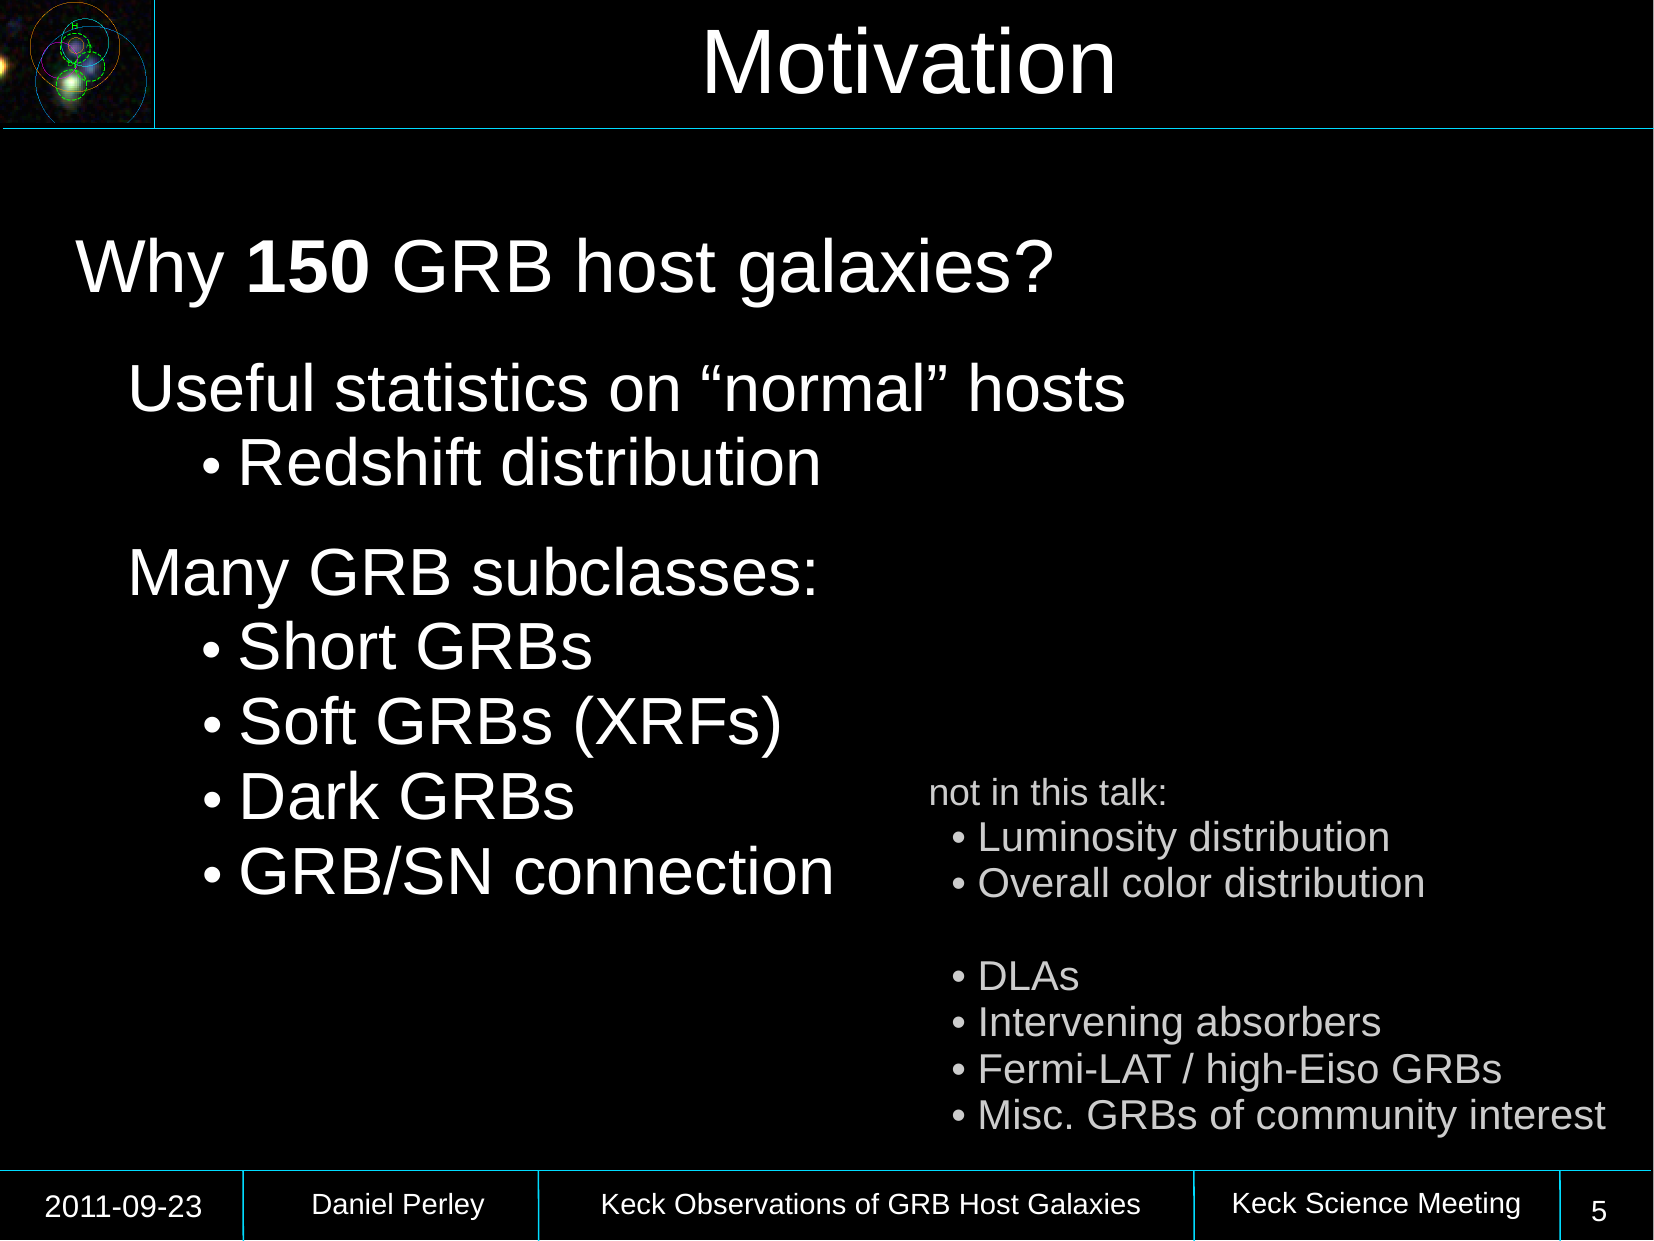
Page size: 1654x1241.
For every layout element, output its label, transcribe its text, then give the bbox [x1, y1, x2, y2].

picture [0, 0, 151, 123]
text_box not in this talk: • Luminosity distribution • Overall color distribution • DLAs • Intervening absorbers • Fermi-LAT / high-Eiso GRBs • Misc. GRBs of community interest [913, 763, 1630, 1147]
title Motivation [165, 10, 1654, 114]
text_box Useful statistics on “normal” hosts • Redshift distribution Many GRB subclasses: • Short GRBs • Soft GRBs (XRFs) • Dark GRBs • GRB/SN connection [112, 343, 1576, 917]
text_box Why 150 GRB host galaxies? [75, 224, 1564, 316]
